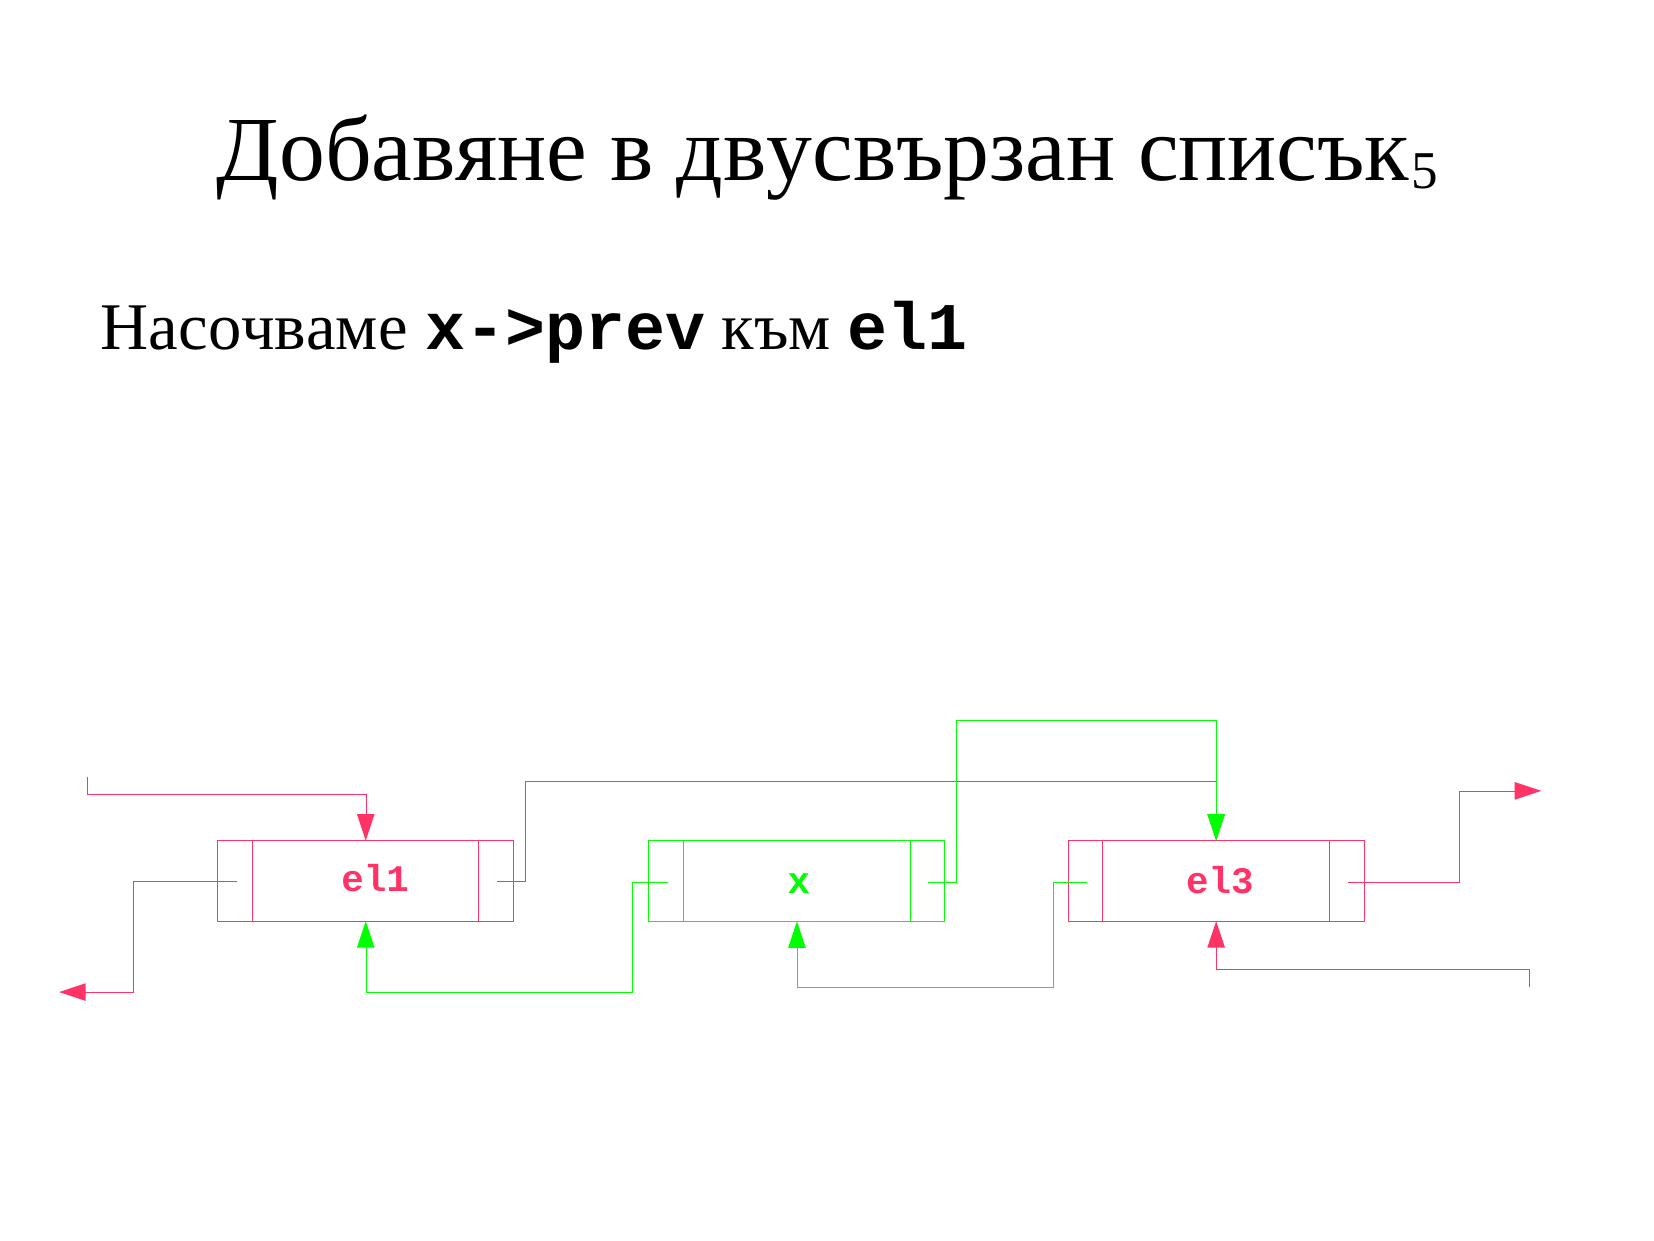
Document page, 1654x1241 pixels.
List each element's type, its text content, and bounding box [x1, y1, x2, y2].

text_box x [667, 852, 929, 913]
list Насочваме x->prev към el1 [82, 290, 1571, 1109]
title Добавяне в двусвързан списък5 [121, 46, 1534, 254]
